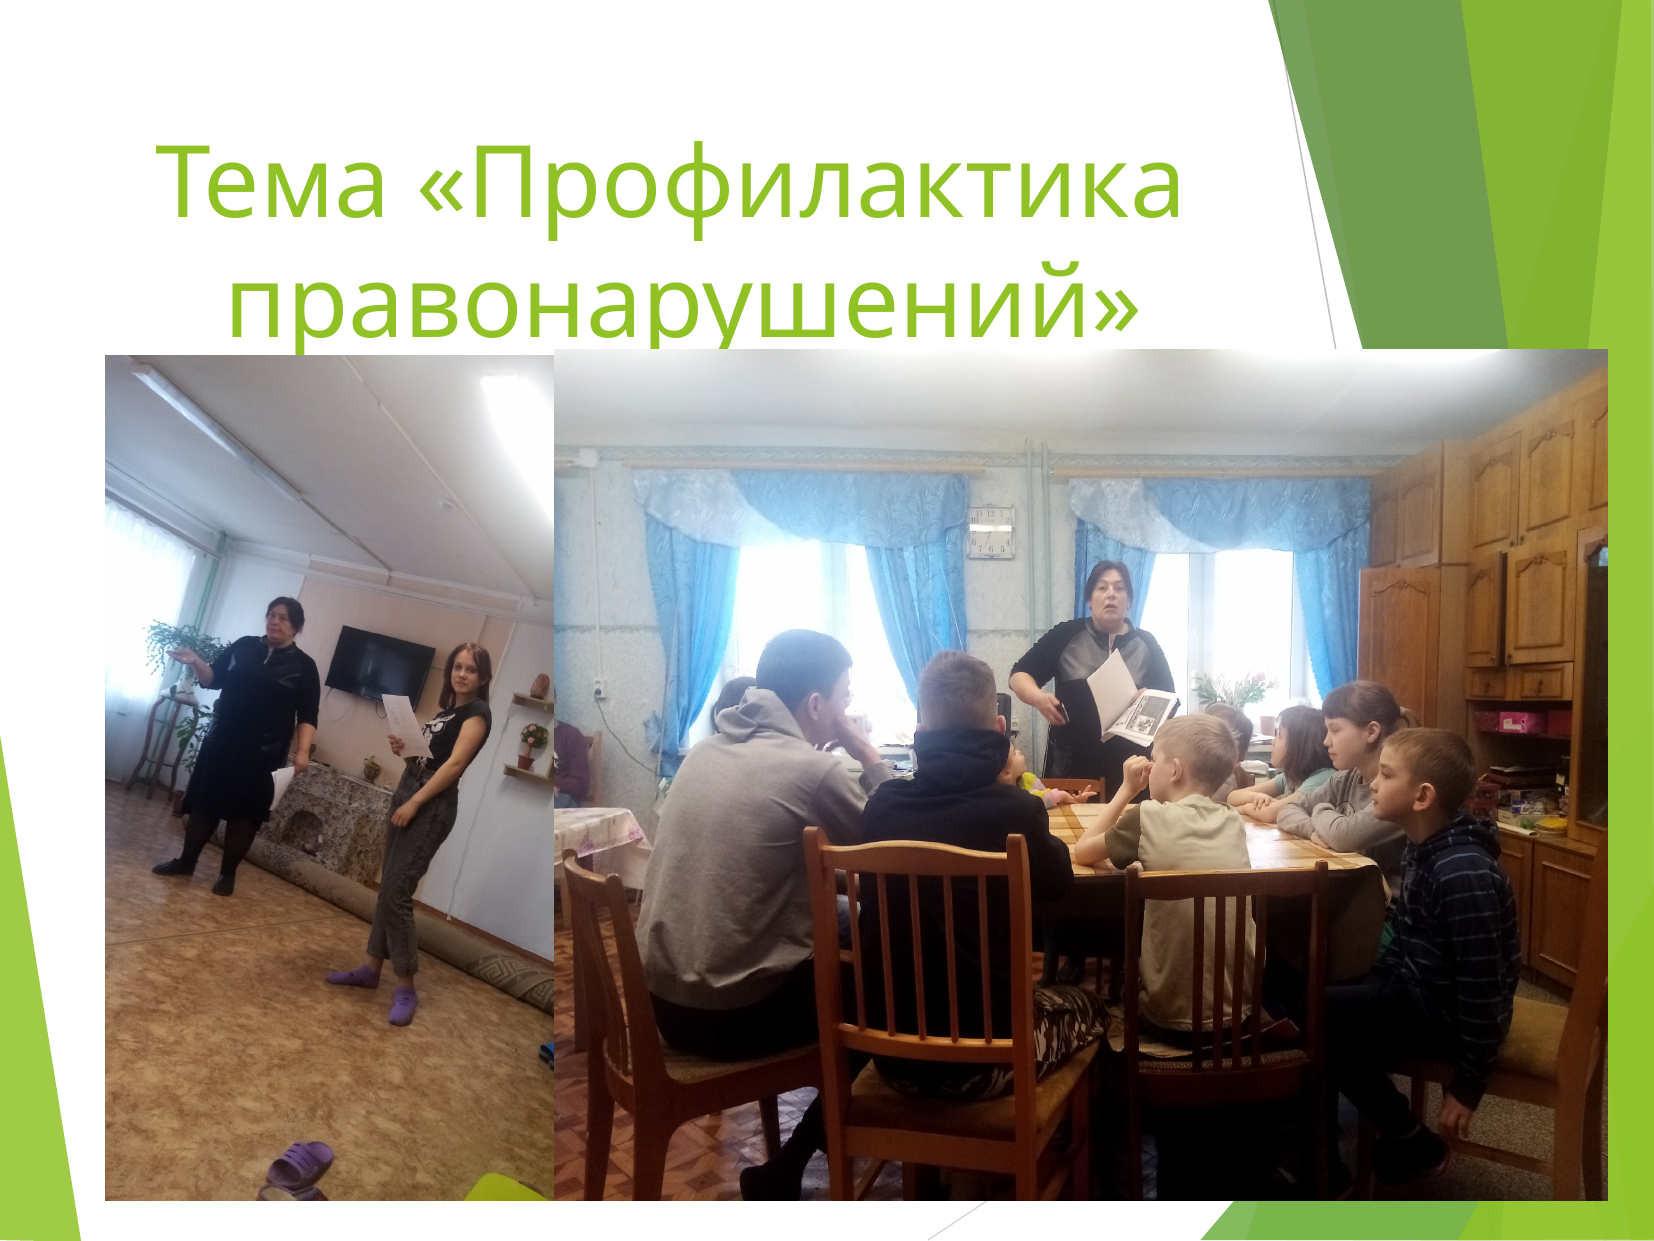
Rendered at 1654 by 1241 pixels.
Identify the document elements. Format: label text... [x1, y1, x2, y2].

picture [105, 349, 1608, 1201]
title Тема «Профилактика правонарушений» [110, 110, 1259, 350]
